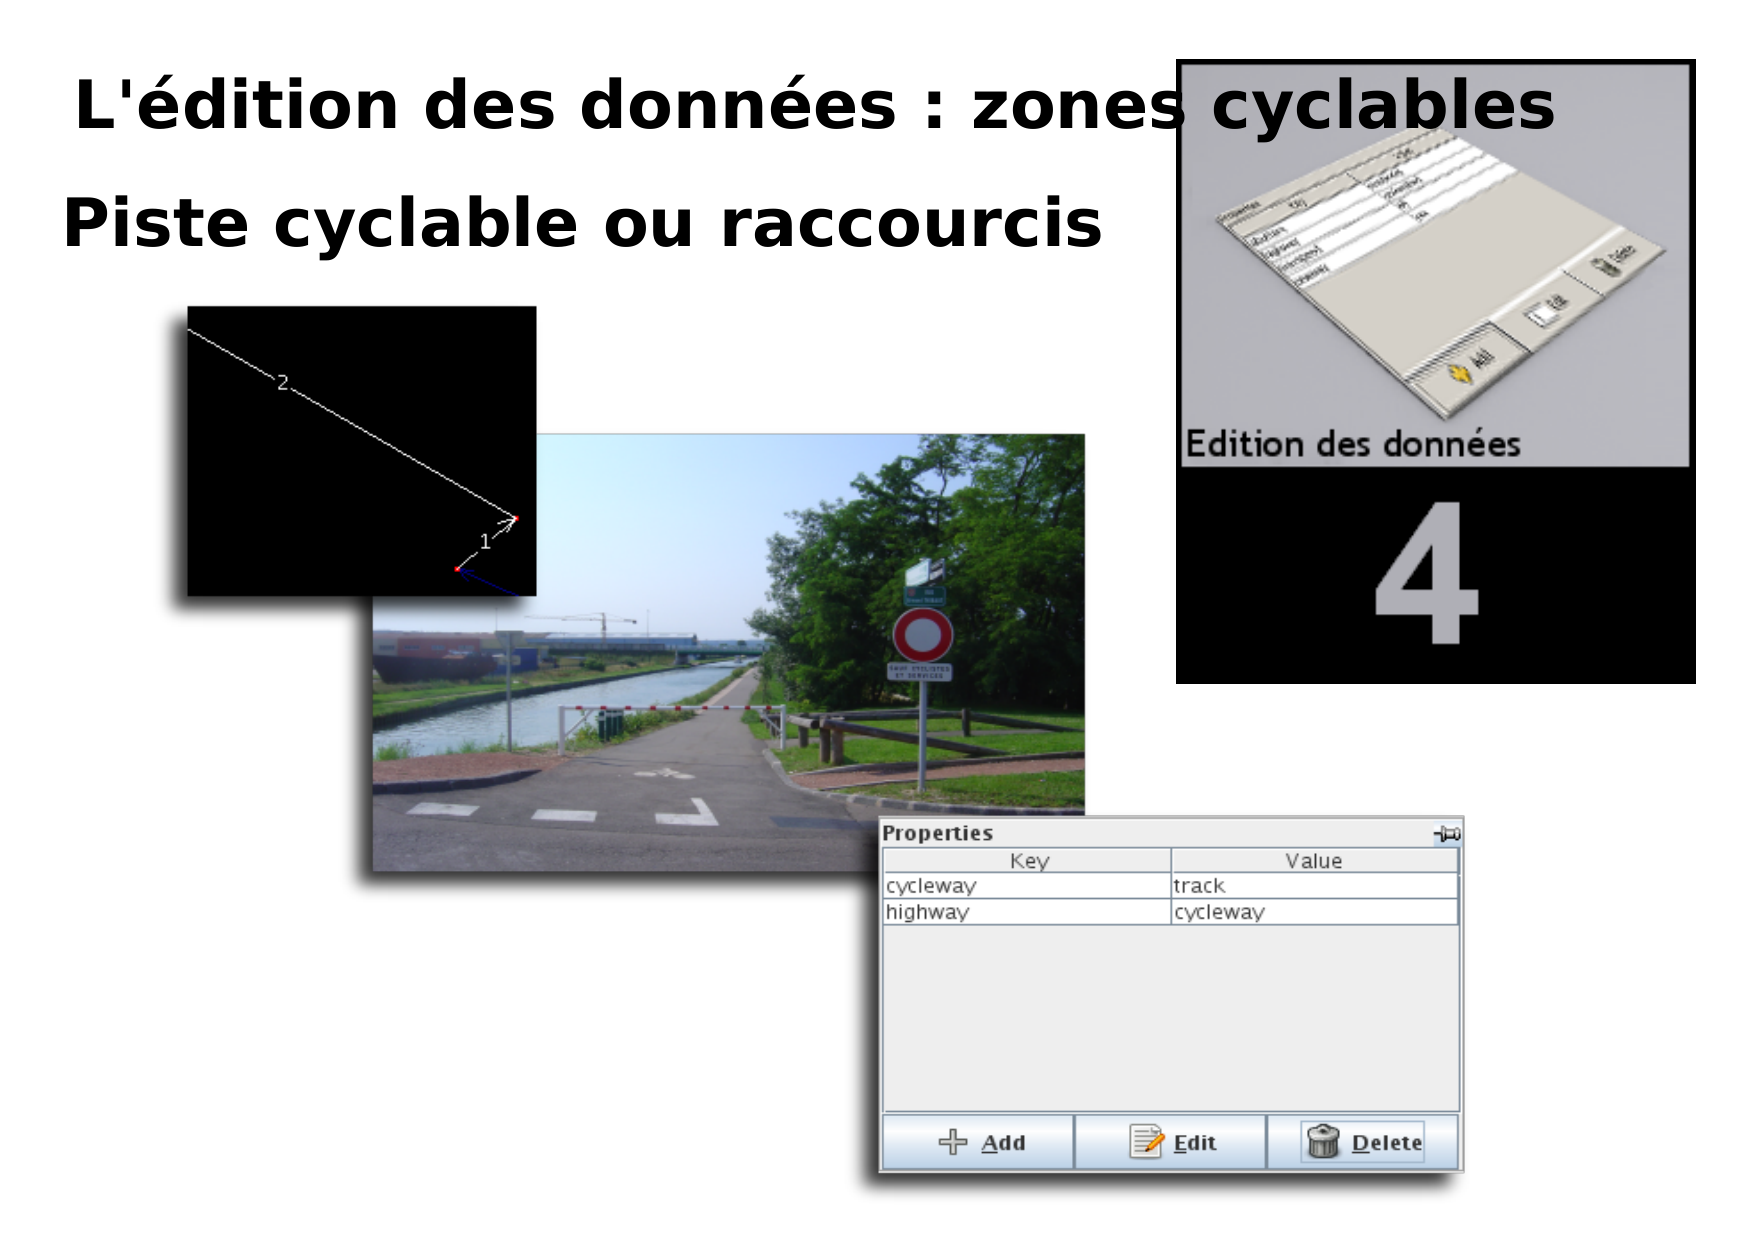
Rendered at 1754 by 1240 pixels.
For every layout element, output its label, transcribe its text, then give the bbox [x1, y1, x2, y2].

text_box L'édition des données : zones cyclables [59, 59, 1654, 152]
picture [147, 59, 1696, 1211]
text_box Piste cyclable ou raccourcis [47, 177, 1123, 319]
